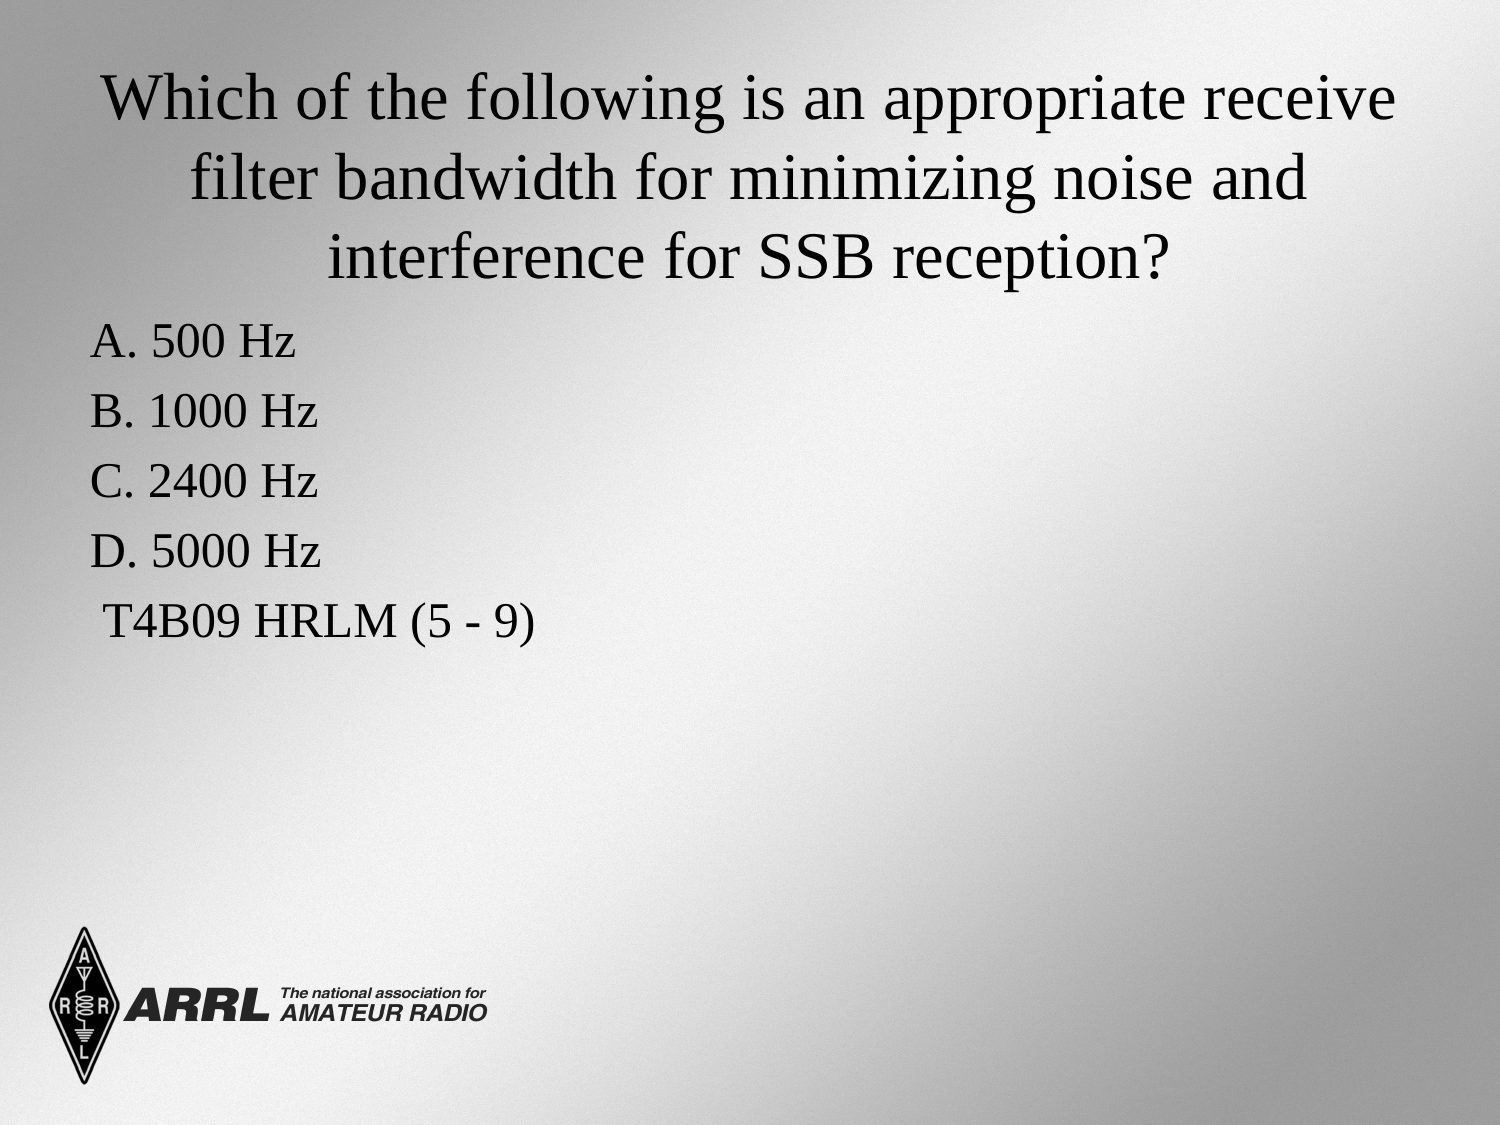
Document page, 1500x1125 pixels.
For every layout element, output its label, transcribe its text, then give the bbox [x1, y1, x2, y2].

list A. 500 Hz B. 1000 Hz C. 2400 Hz D. 5000 Hz T4B09 HRLM (5 - 9) [75, 299, 1425, 1005]
title Which of the following is an appropriate receive filter bandwidth for minimizing noise and interference for SSB reception? [75, 45, 1425, 233]
picture [0, 0, 1500, 1125]
